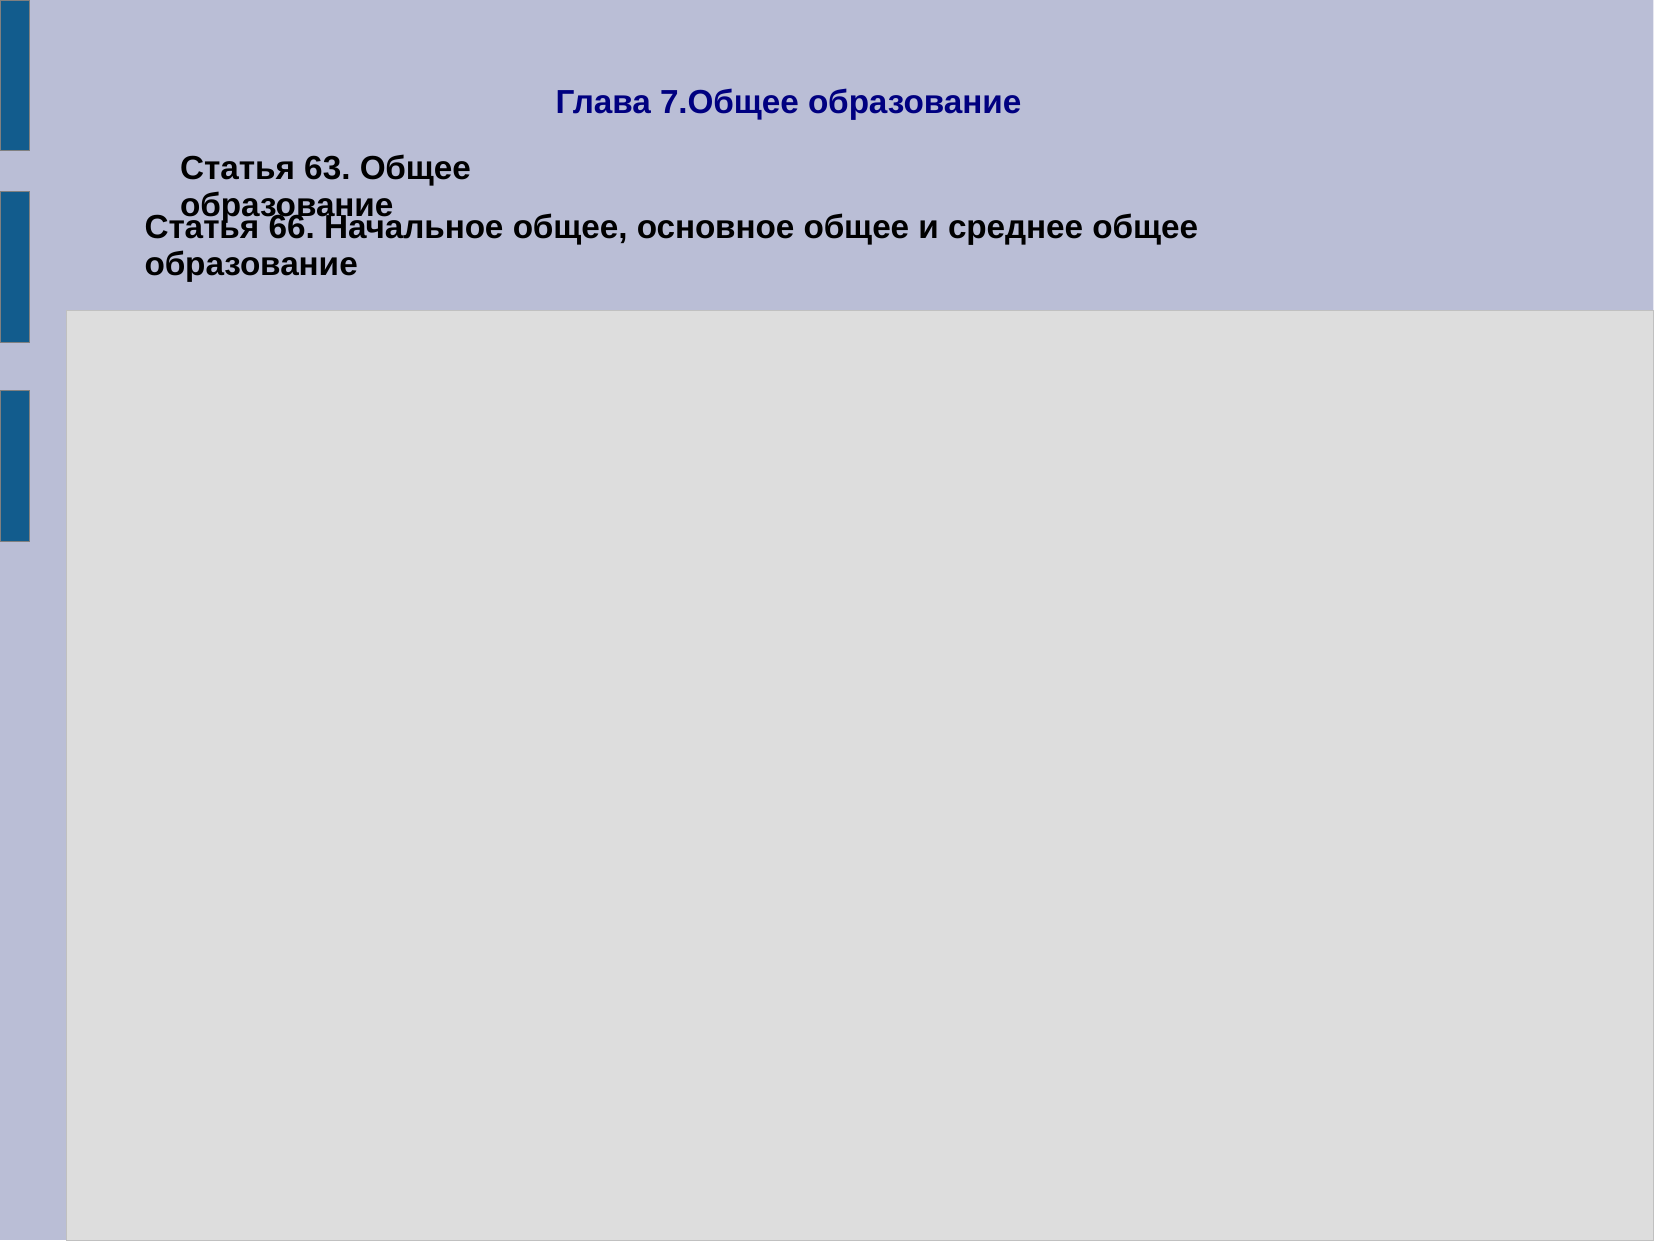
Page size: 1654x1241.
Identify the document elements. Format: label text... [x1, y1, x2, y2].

text_box Статья 66. Начальное общее, основное общее и среднее общее образование [129, 200, 1435, 302]
text_box Статья 63. Общее образование [165, 141, 708, 200]
text_box Глава 7.Общее образование [531, 76, 1045, 178]
